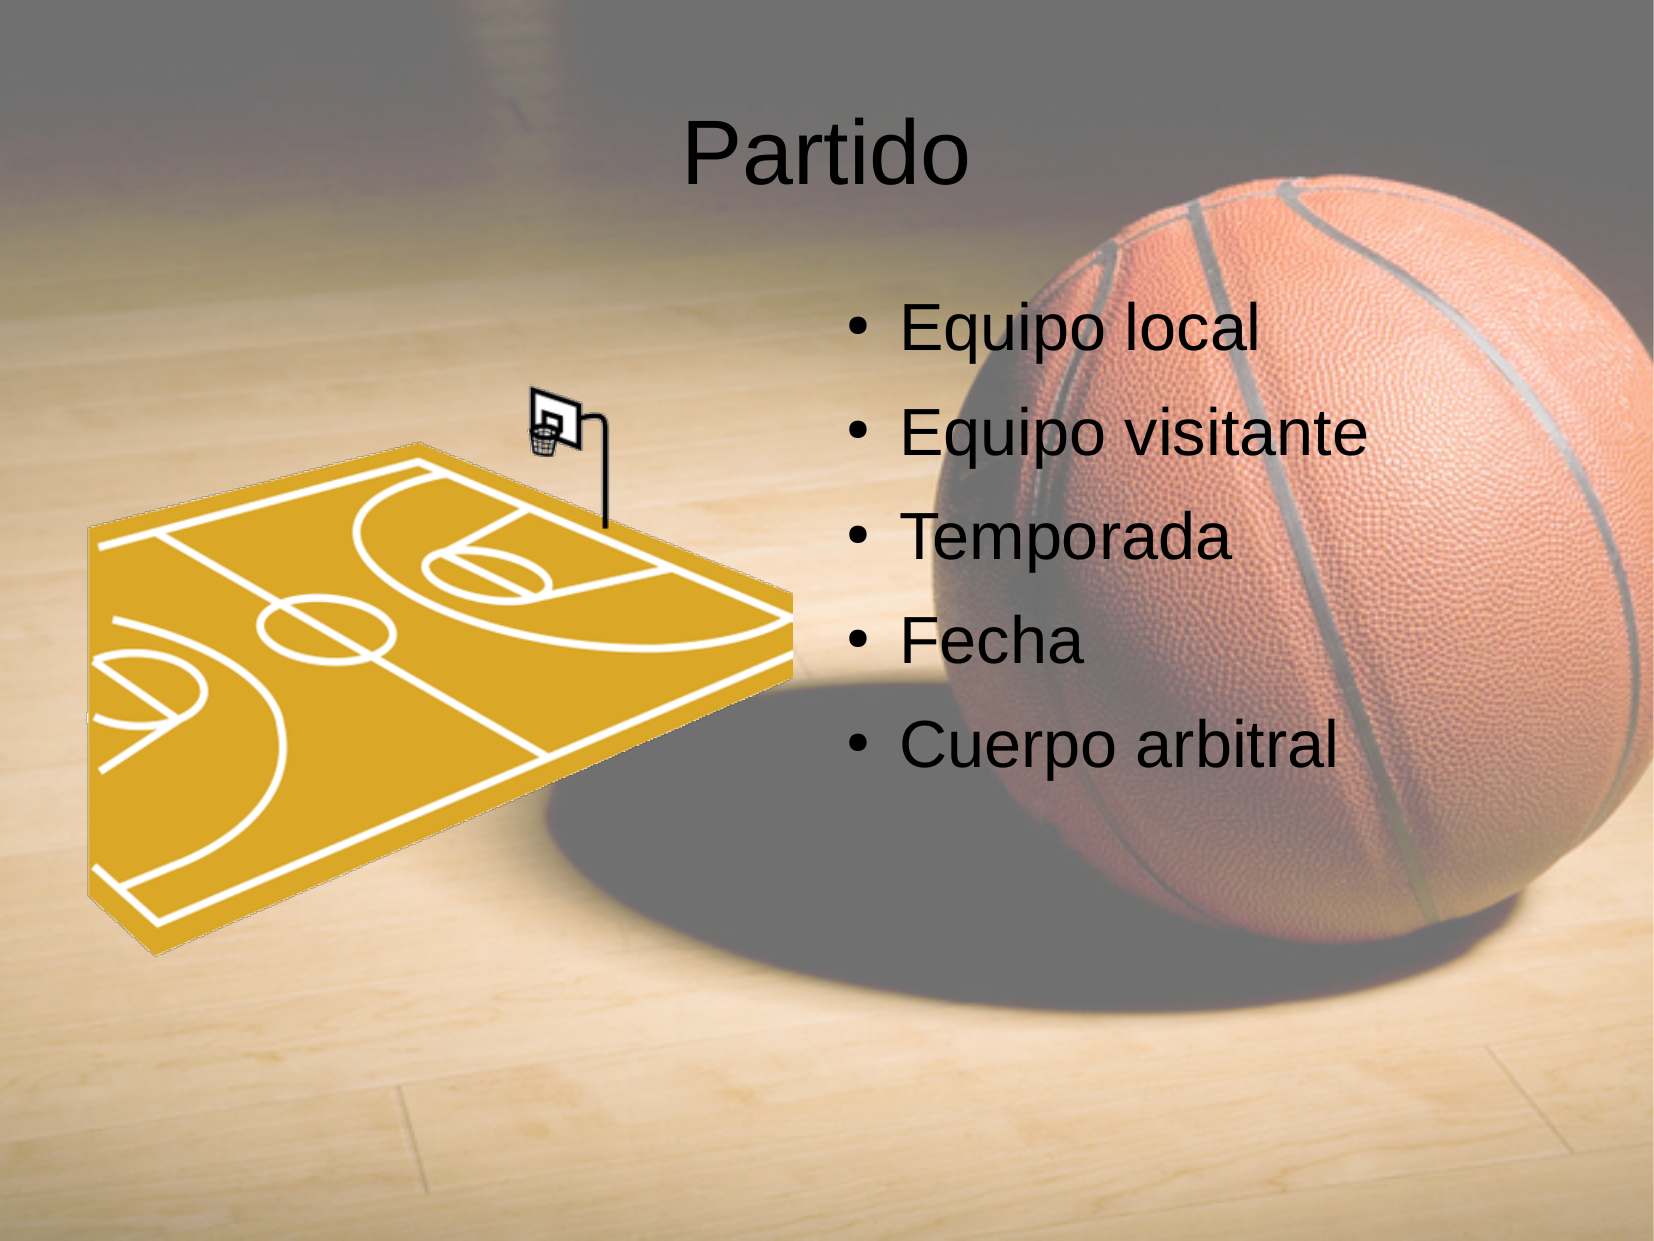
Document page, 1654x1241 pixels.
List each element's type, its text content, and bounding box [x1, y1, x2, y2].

title Partido [82, 49, 1571, 257]
picture [0, 0, 1654, 1241]
list Equipo local Equipo visitante Temporada Fecha Cuerpo arbitral [828, 290, 1539, 1010]
